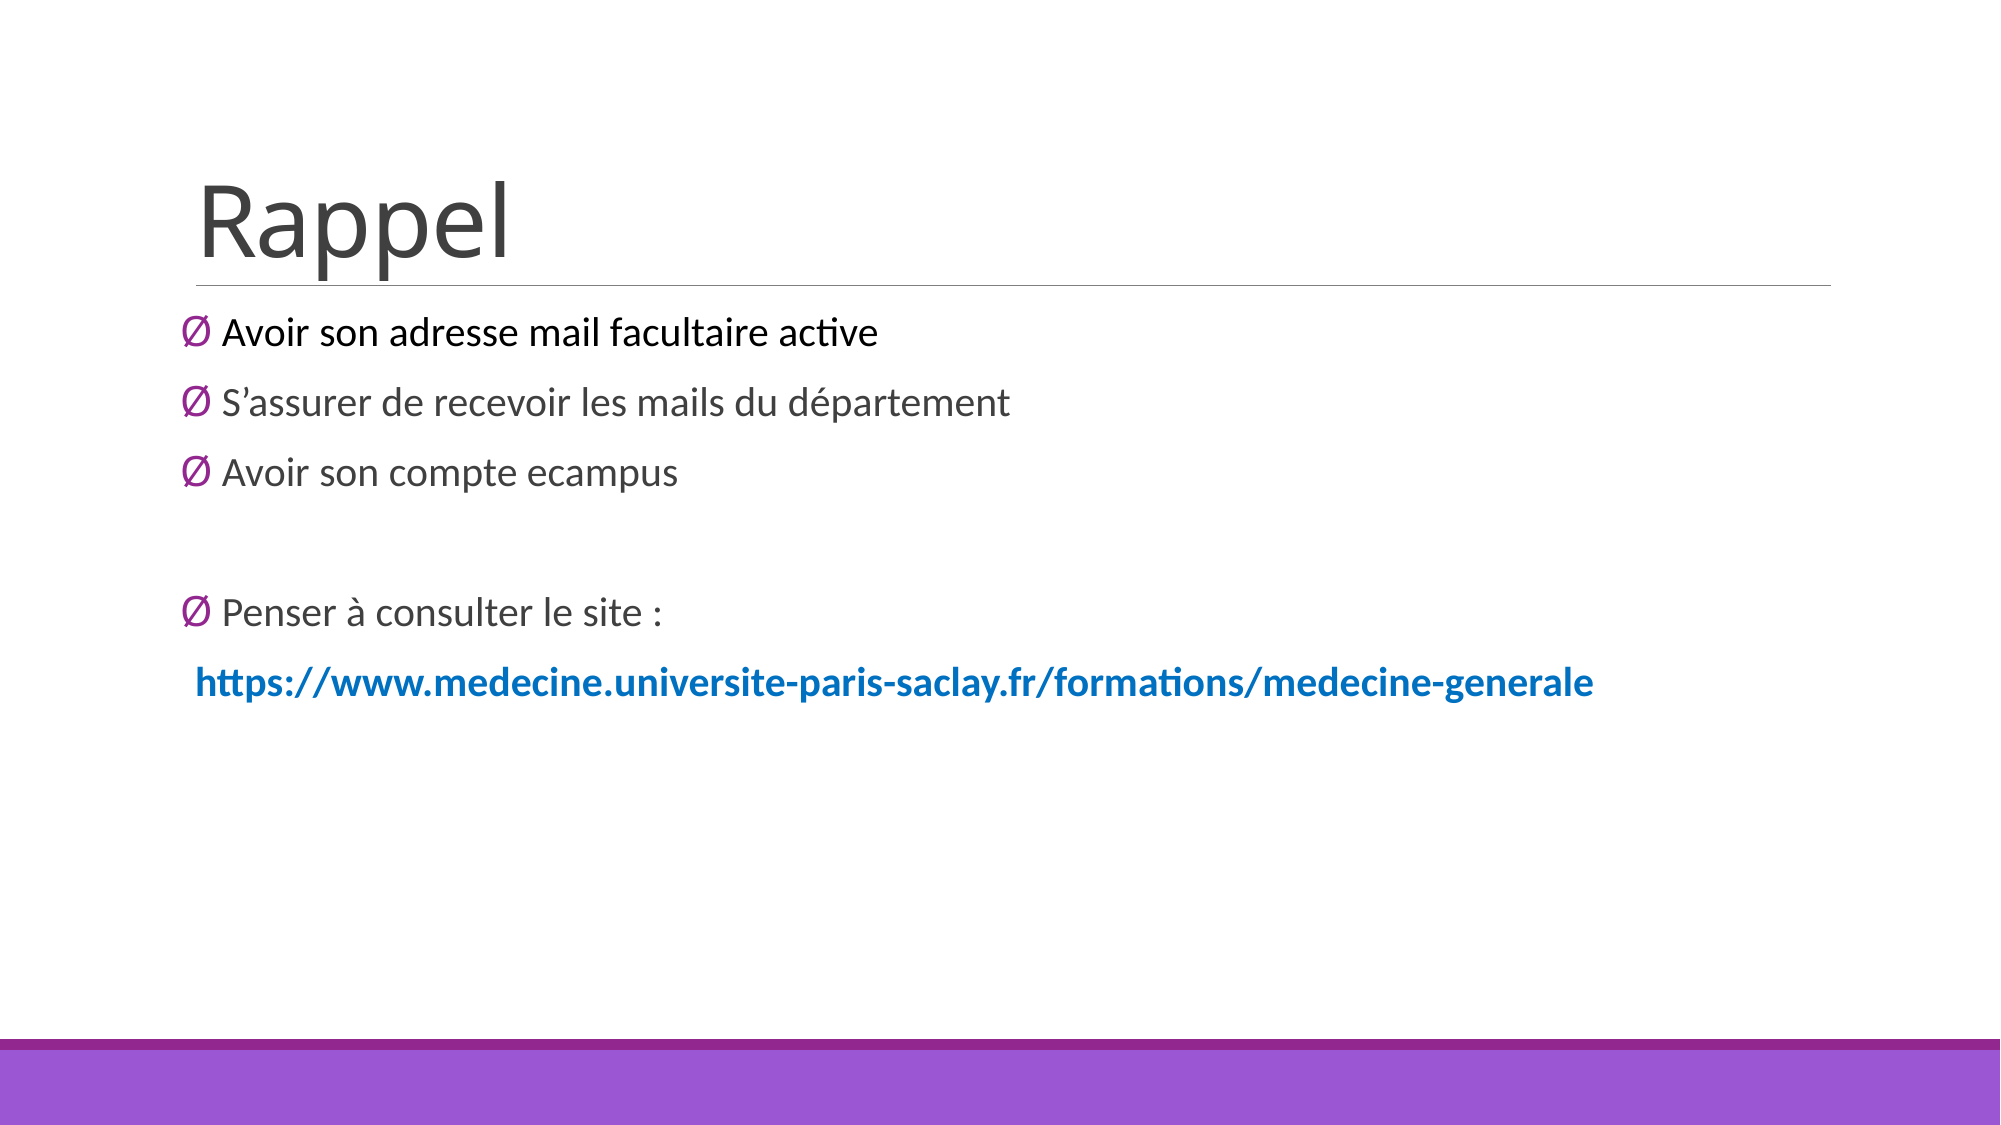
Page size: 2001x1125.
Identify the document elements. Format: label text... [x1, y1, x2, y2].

title Rappel [180, 47, 1831, 286]
list Avoir son adresse mail facultaire active S’assurer de recevoir les mails du département Avoir son compte ecampus Penser à consulter le site : https://www.medecine.universite-paris-saclay.fr/formations/medecine-generale [180, 302, 1831, 963]
